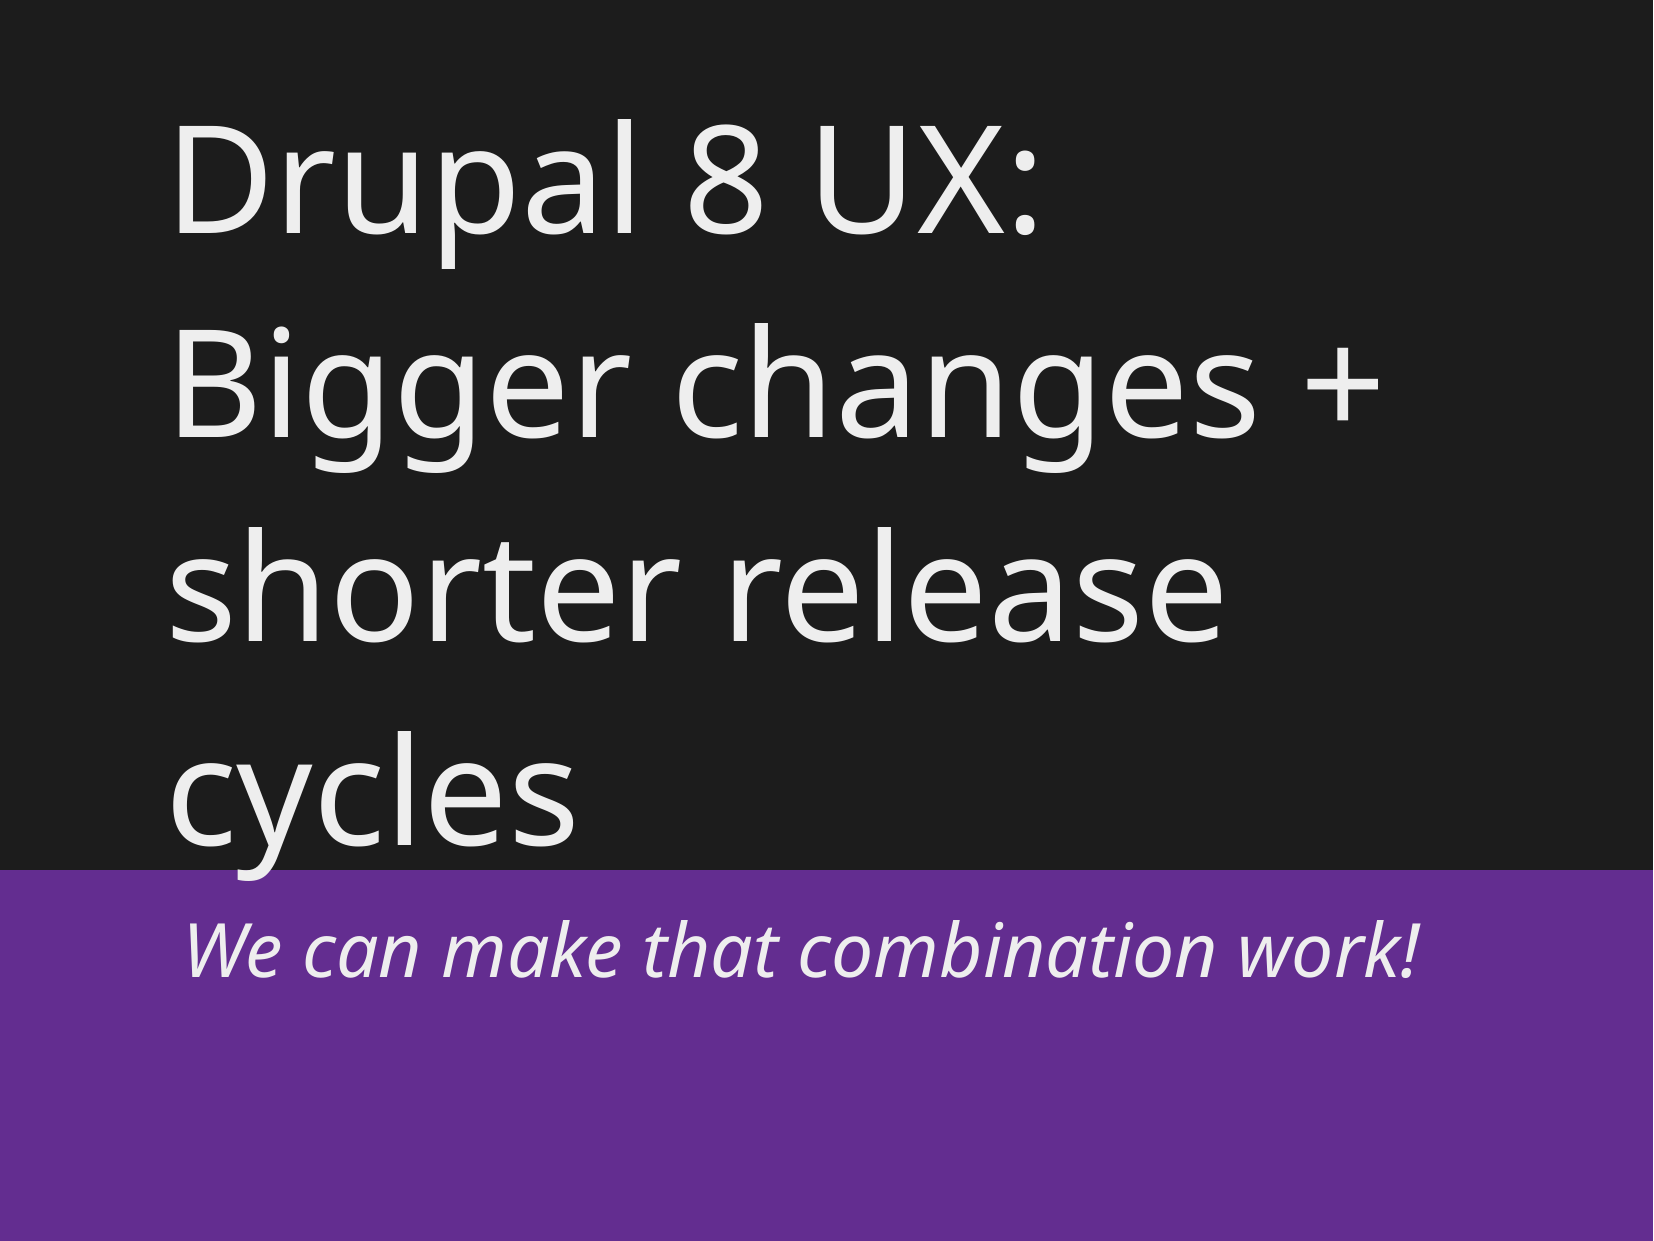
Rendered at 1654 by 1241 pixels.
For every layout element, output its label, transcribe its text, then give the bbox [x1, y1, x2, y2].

title Drupal 8 UX: Bigger changes + shorter release cycles [165, 72, 1571, 778]
list We can make that combination work! [165, 897, 1571, 1241]
